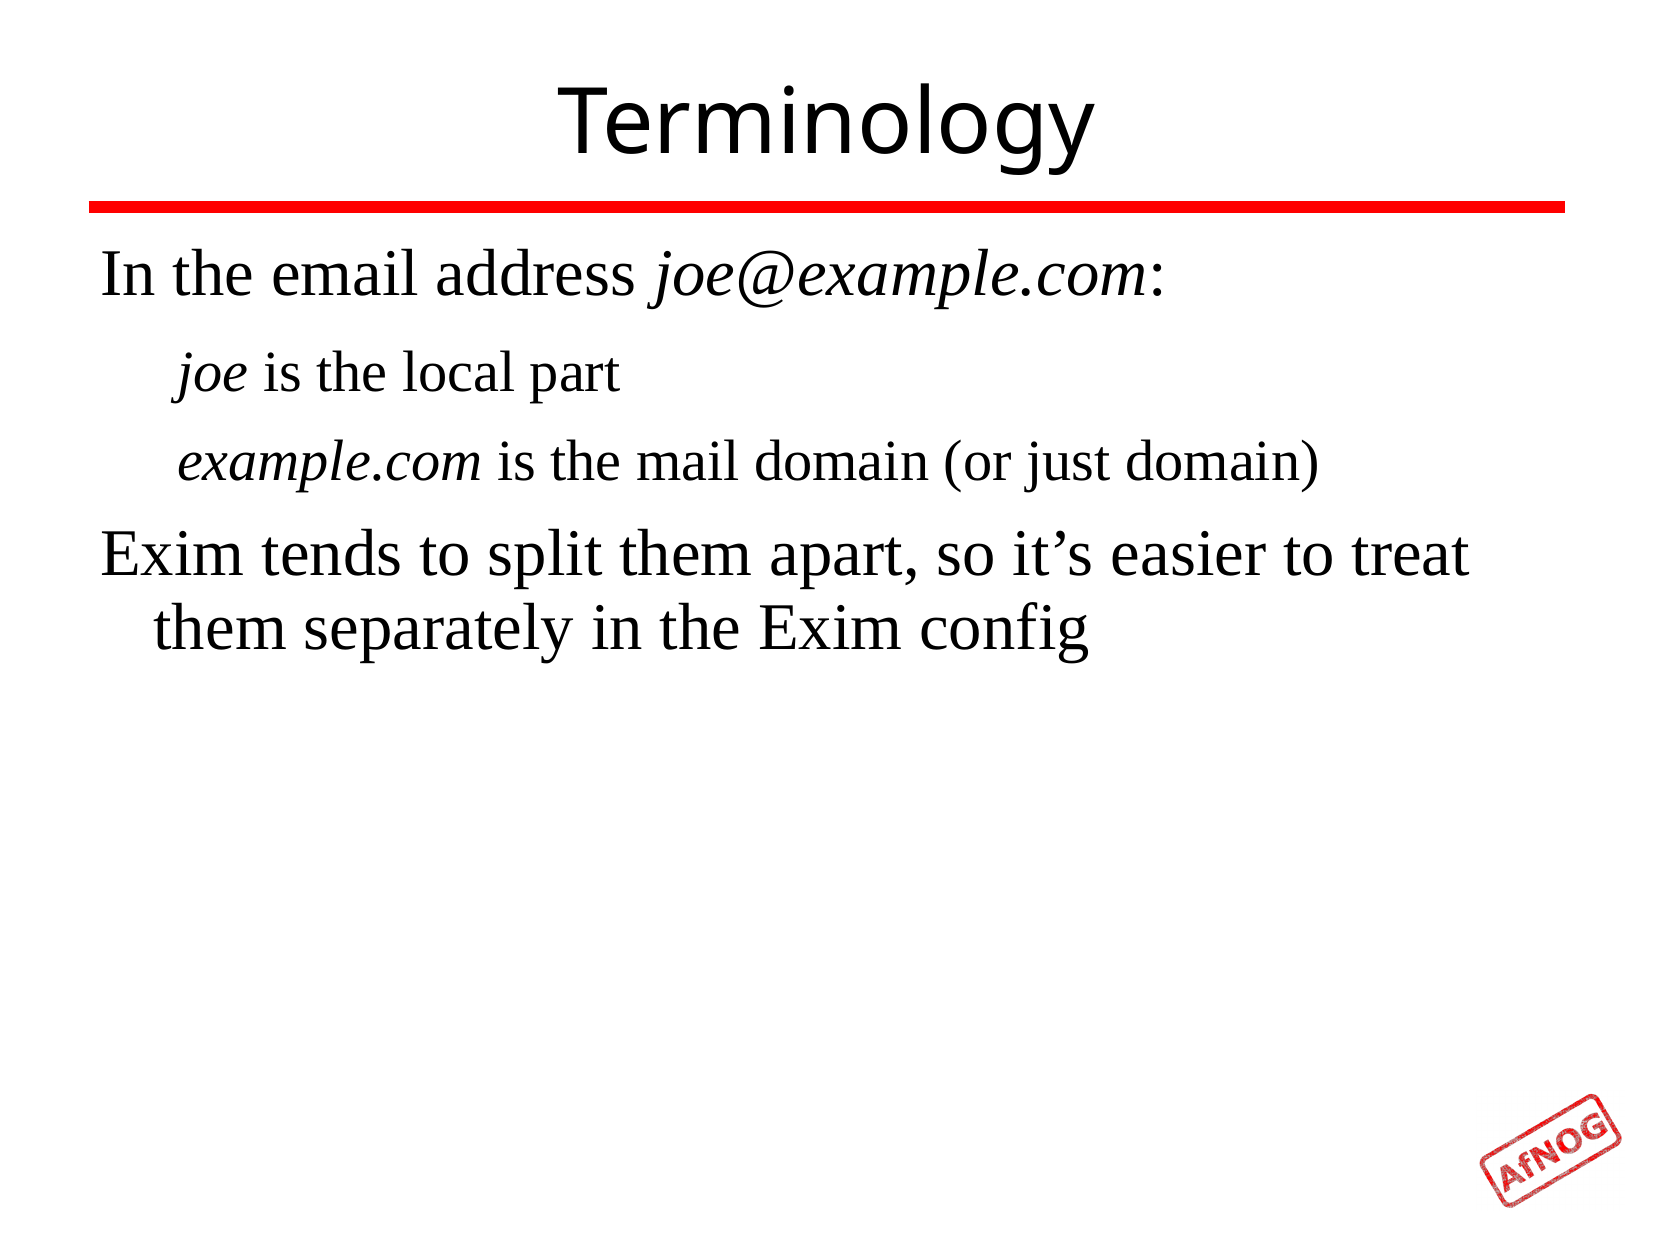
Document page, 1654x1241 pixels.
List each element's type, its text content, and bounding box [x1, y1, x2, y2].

list In the email address joe@example.com: joe is the local part example.com is the mail domain (or just domain) Exim tends to split them apart, so it’s easier to treat them separately in the Exim config [82, 236, 1571, 1123]
title Terminology [88, 29, 1565, 207]
picture [1476, 1090, 1625, 1211]
